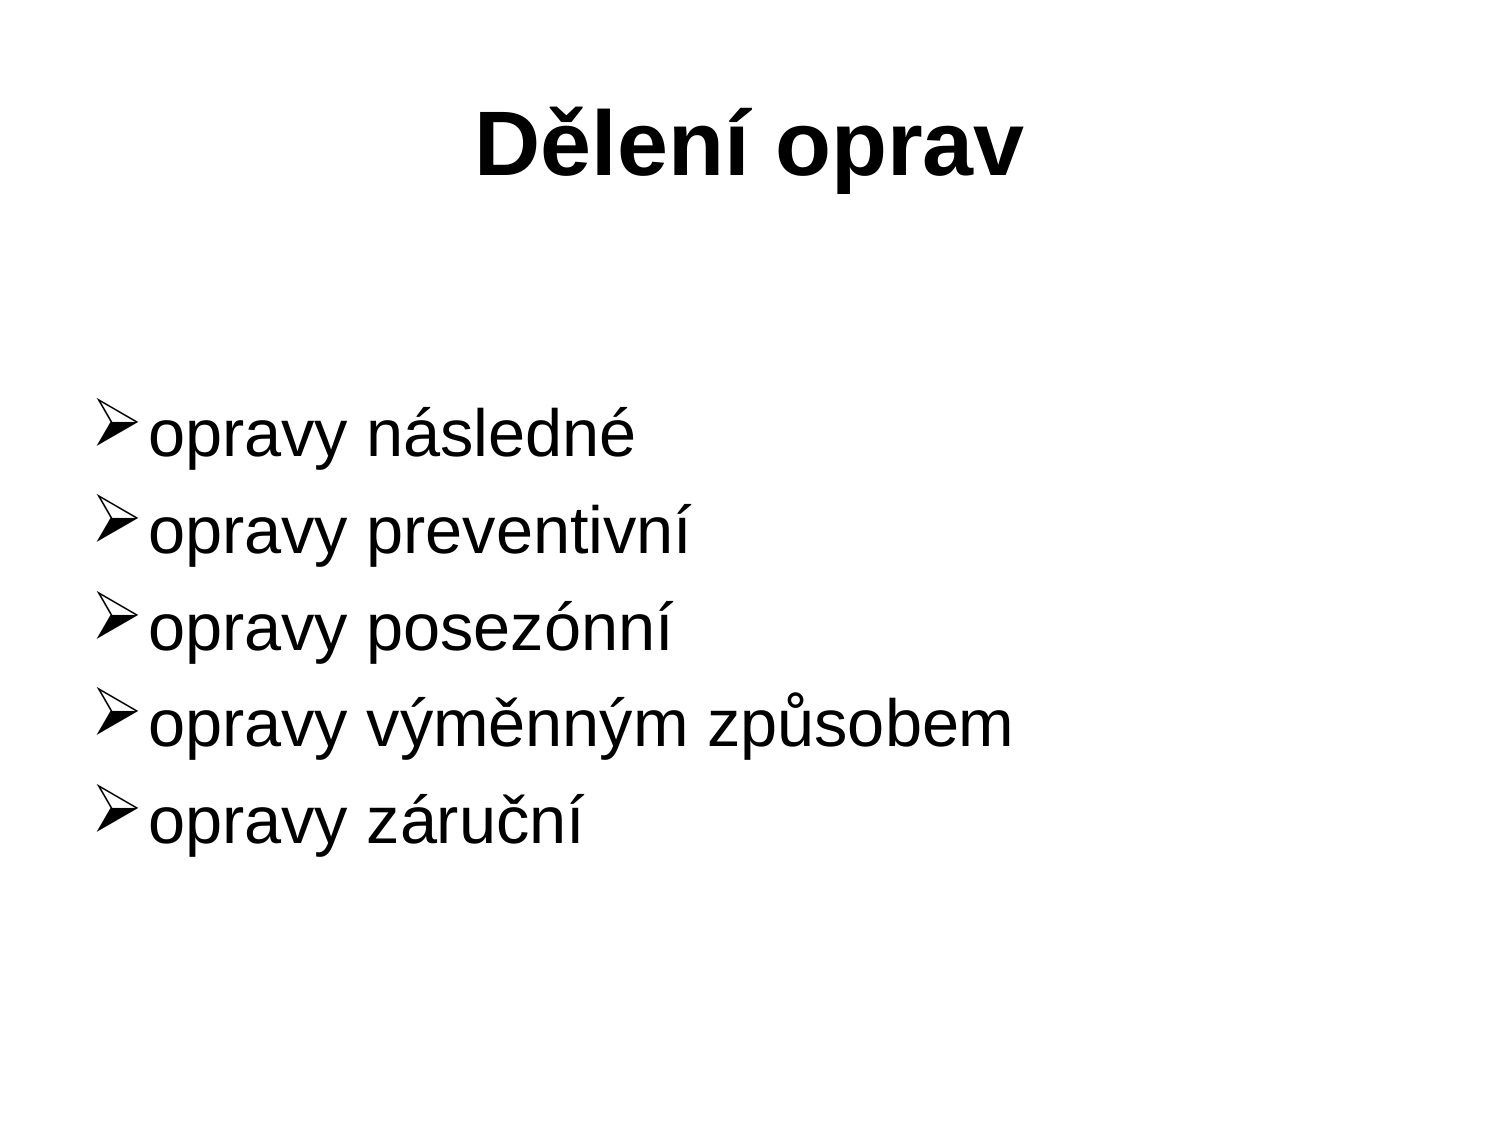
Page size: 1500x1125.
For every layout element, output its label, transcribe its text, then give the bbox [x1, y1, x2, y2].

title Dělení oprav [75, 45, 1426, 233]
list opravy následné opravy preventivní opravy posezónní opravy výměnným způsobem opravy záruční [76, 382, 1427, 1125]
